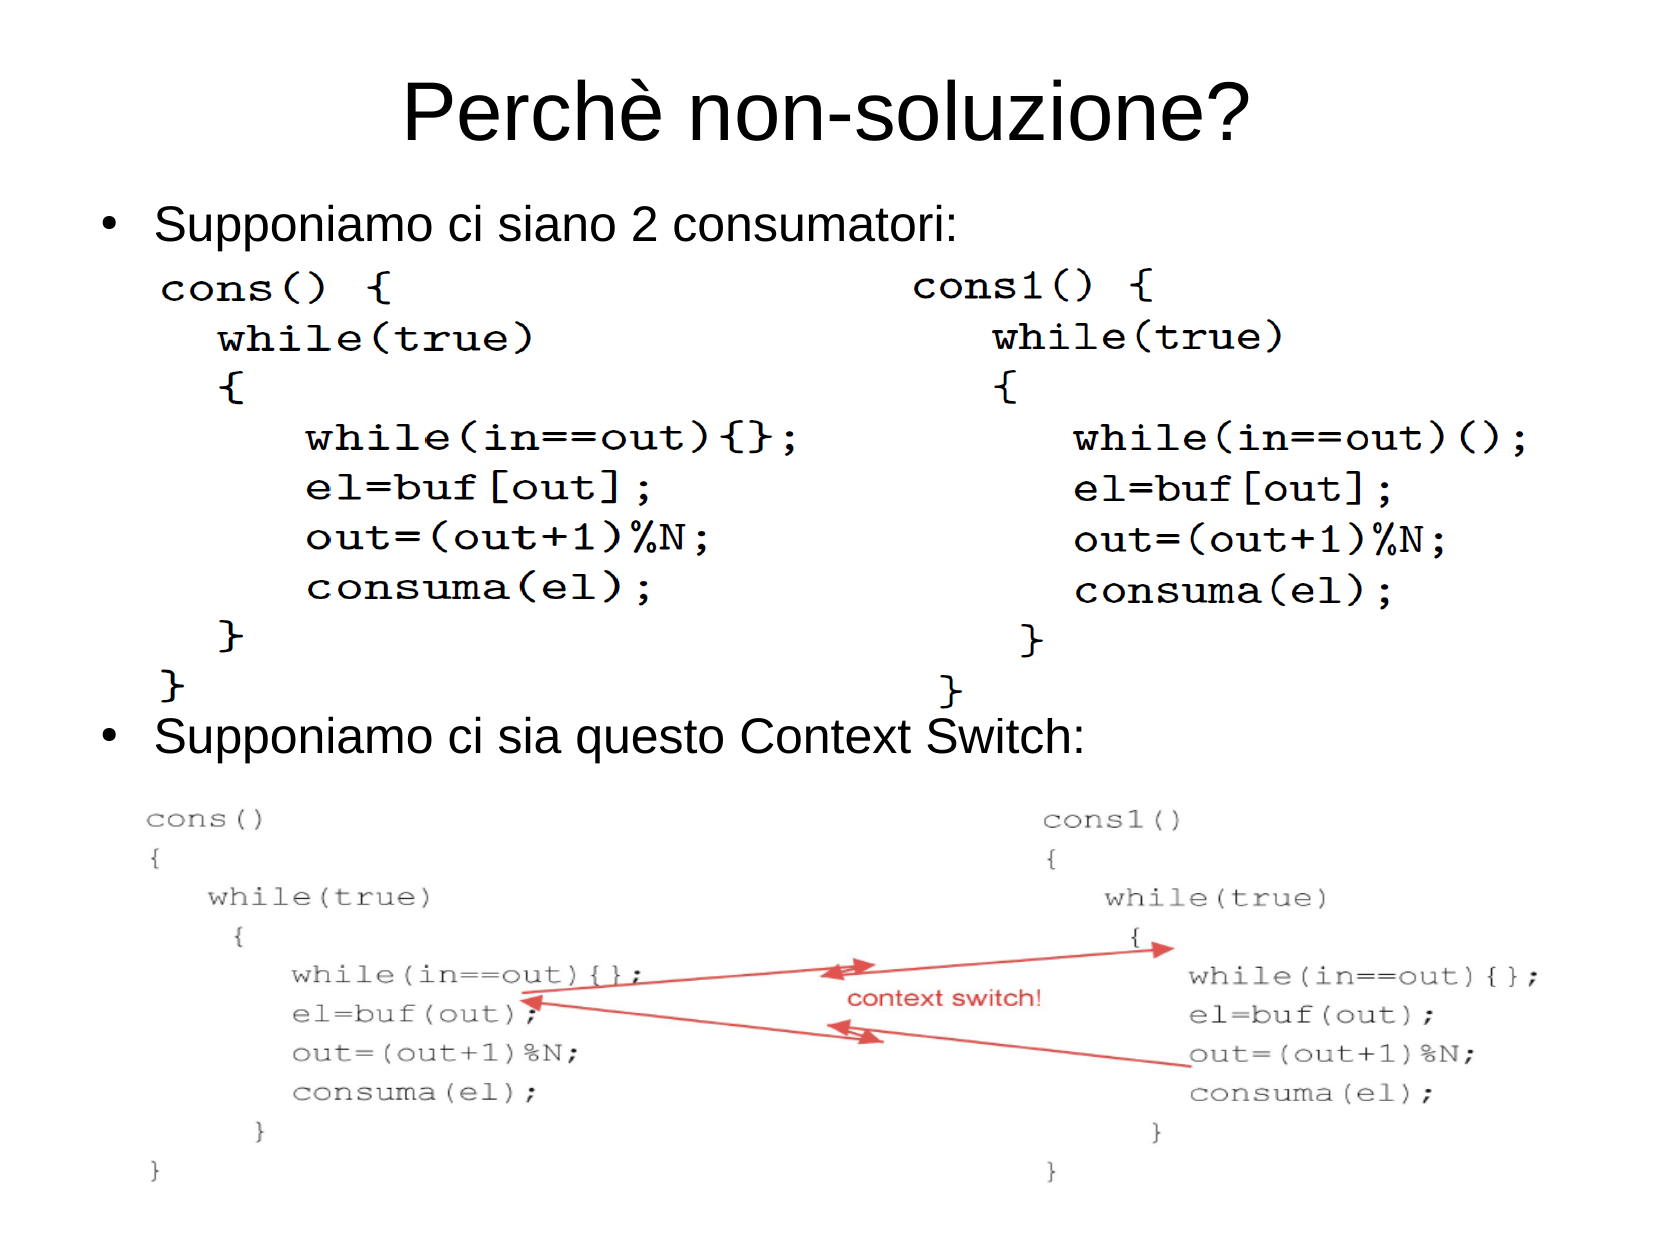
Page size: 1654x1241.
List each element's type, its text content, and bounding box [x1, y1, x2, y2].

list Supponiamo ci siano 2 consumatori: Supponiamo ci sia questo Context Switch: [82, 196, 1571, 1196]
picture [911, 267, 1528, 718]
picture [118, 797, 1566, 1196]
title Perchè non-soluzione? [82, 8, 1571, 196]
picture [139, 270, 809, 712]
